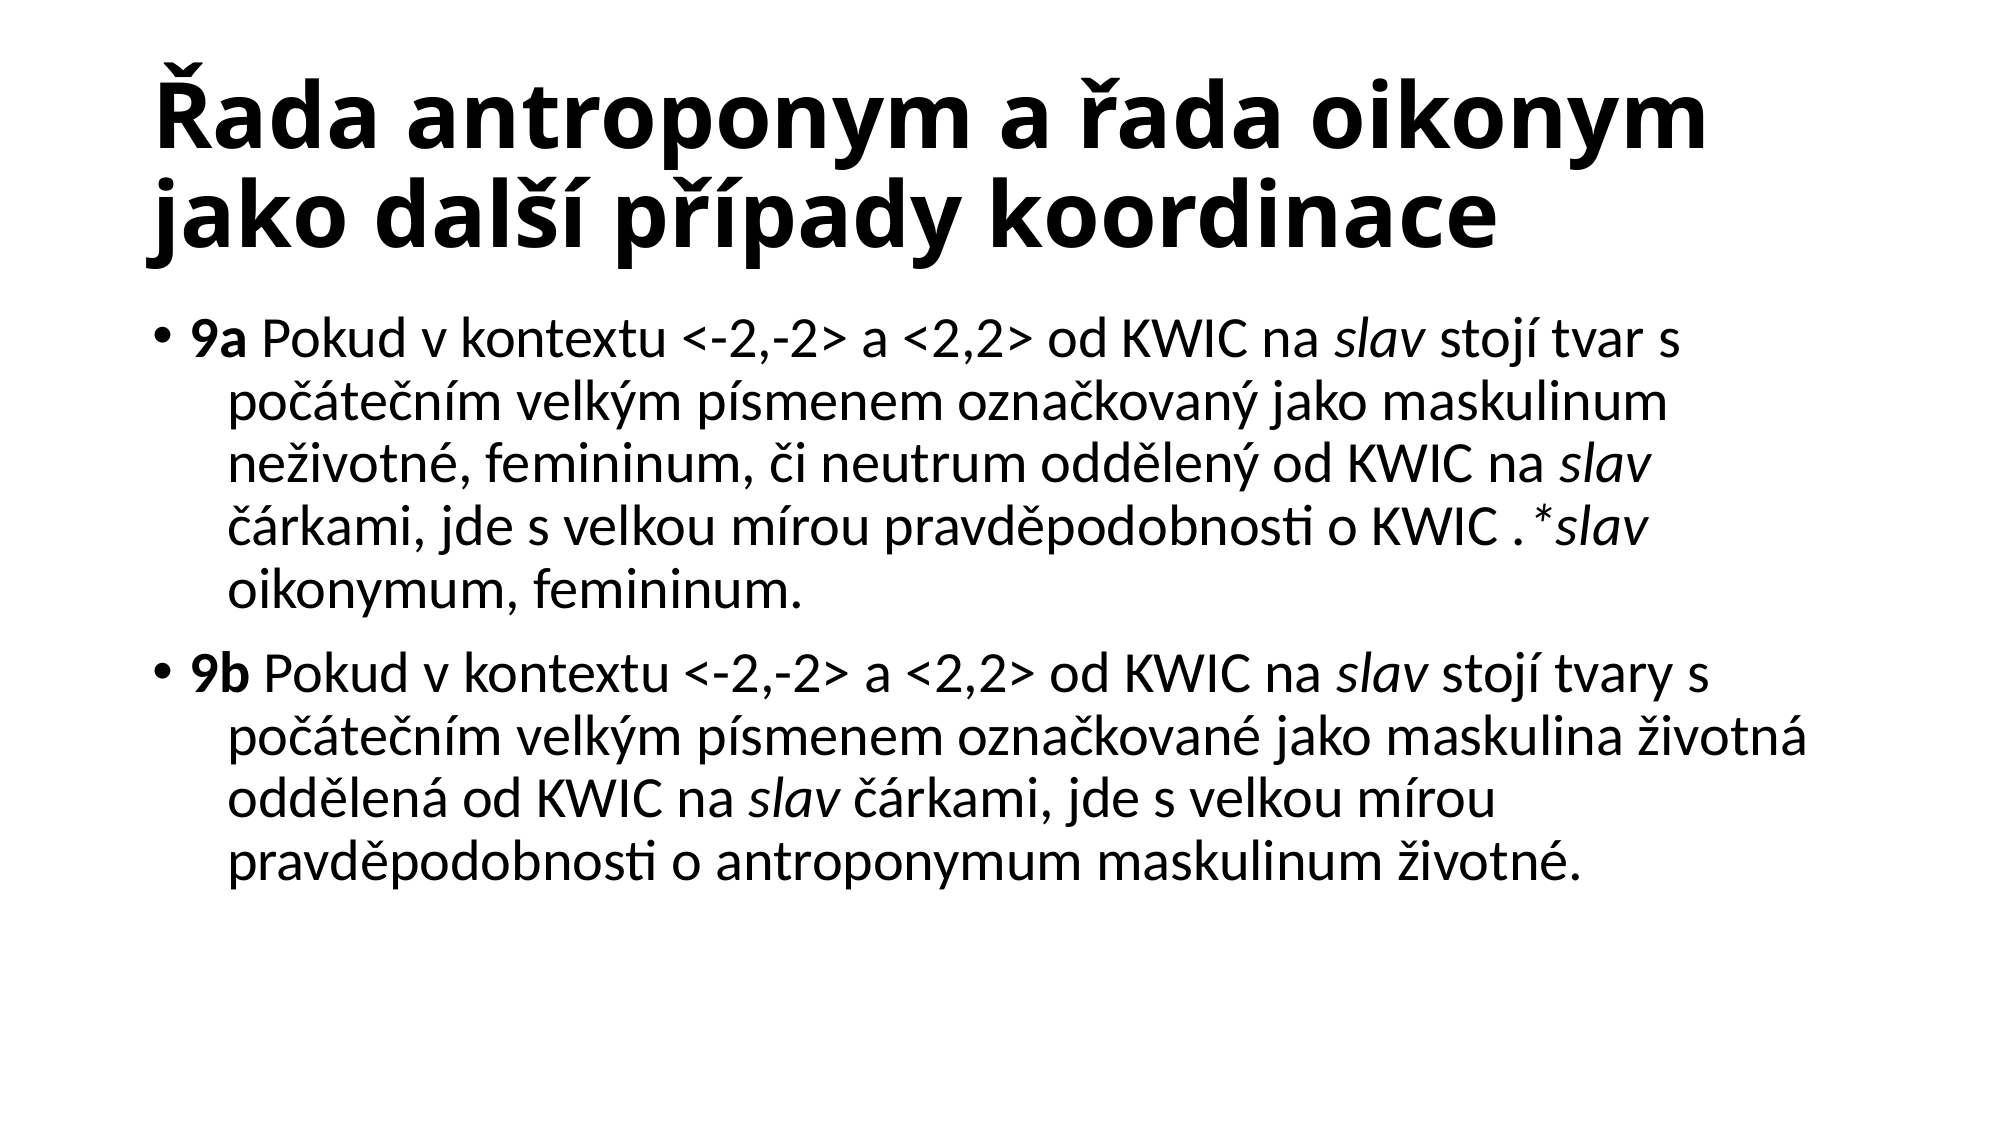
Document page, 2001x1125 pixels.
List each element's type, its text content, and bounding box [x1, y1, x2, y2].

list 9a Pokud v kontextu <-2,-2> a <2,2> od KWIC na slav stojí tvar s počátečním velkým písmenem označkovaný jako maskulinum neživotné, femininum, či neutrum oddělený od KWIC na slav čárkami, jde s velkou mírou pravděpodobnosti o KWIC .*slav oikonymum, femininum. 9b Pokud v kontextu <-2,-2> a <2,2> od KWIC na slav stojí tvary s počátečním velkým písmenem označkované jako maskulina životná oddělená od KWIC na slav čárkami, jde s velkou mírou pravděpodobnosti o antroponymum maskulinum životné. [137, 299, 1863, 1014]
title Řada antroponym a řada oikonym jako další případy koordinace [137, 59, 1863, 278]
